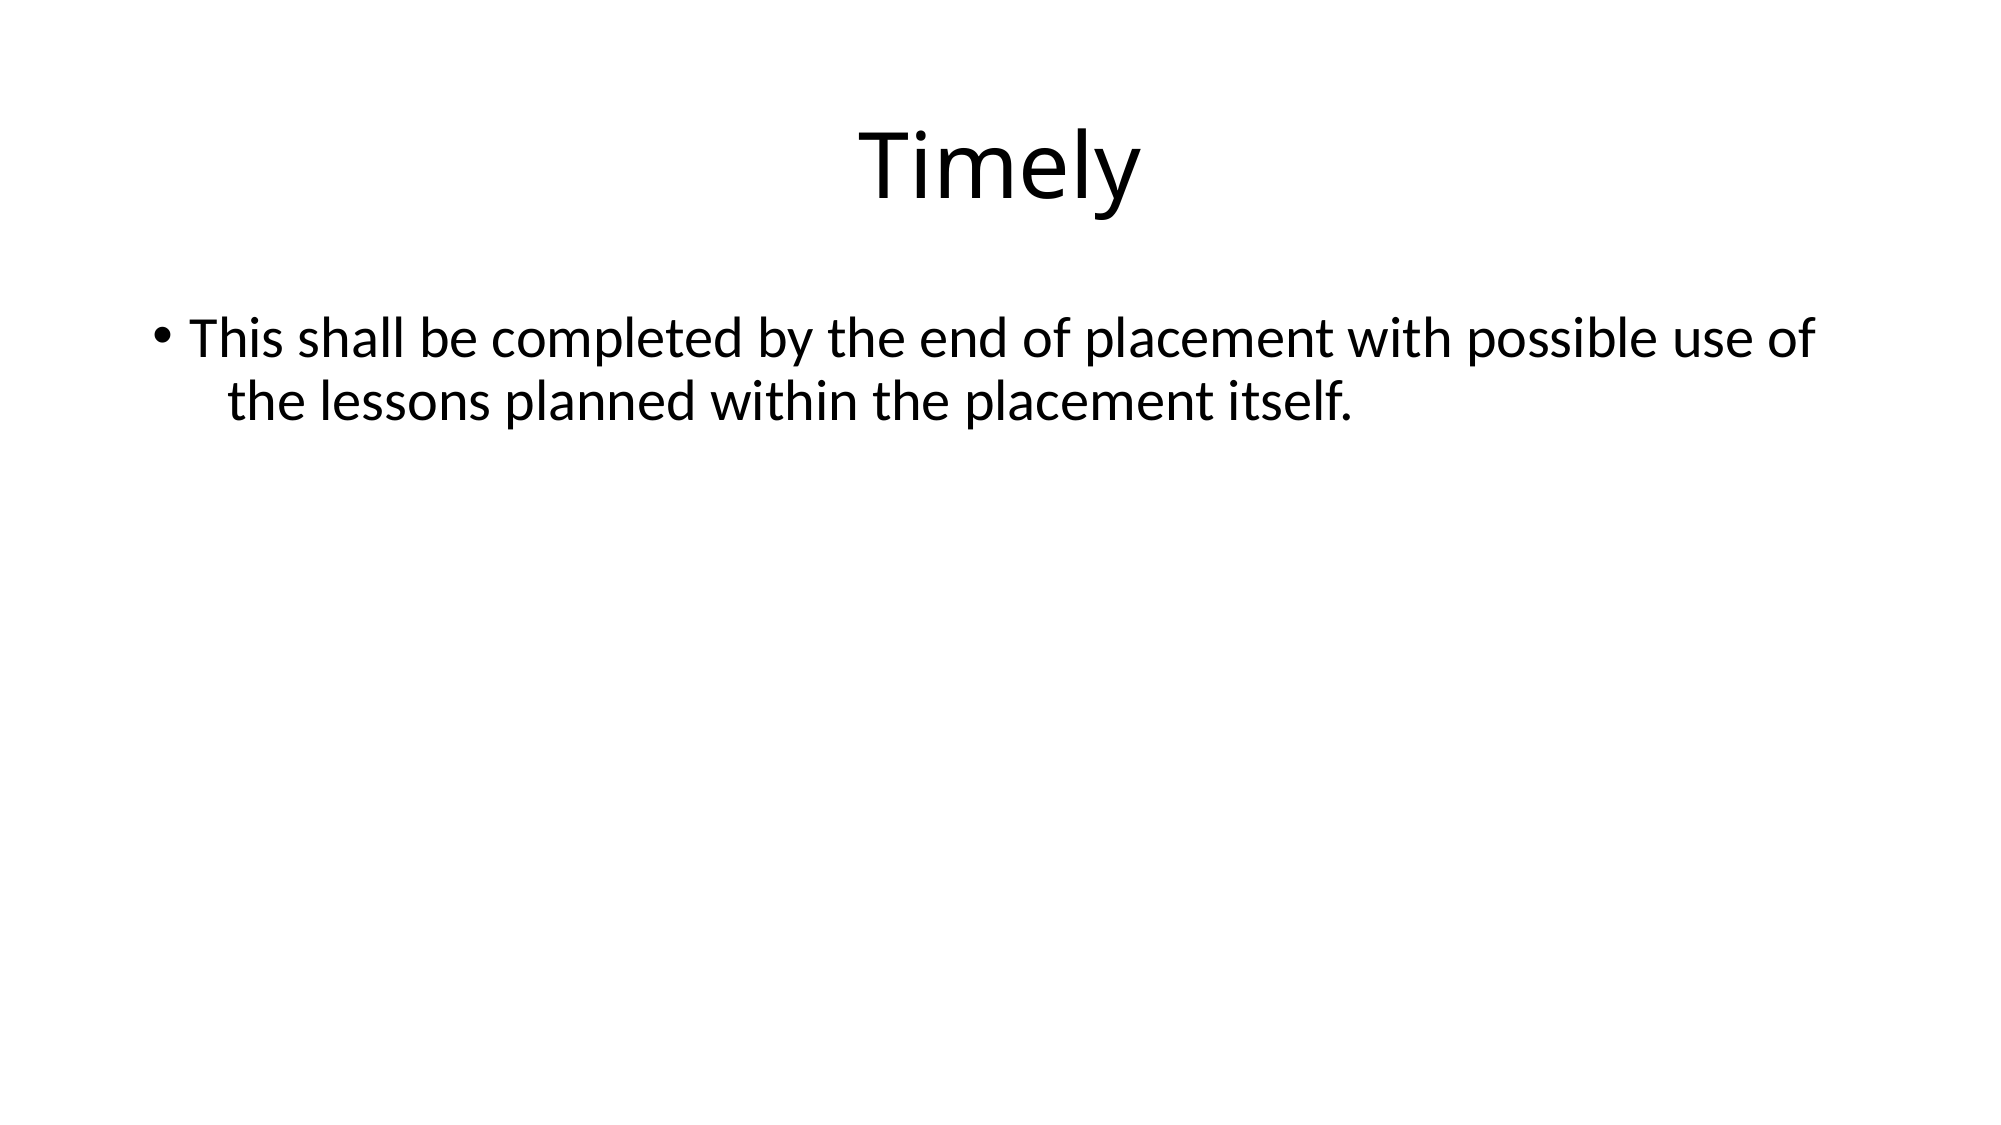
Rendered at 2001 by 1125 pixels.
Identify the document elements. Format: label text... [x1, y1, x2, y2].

list This shall be completed by the end of placement with possible use of the lessons planned within the placement itself. [137, 299, 1863, 1014]
title Timely [137, 59, 1863, 278]
